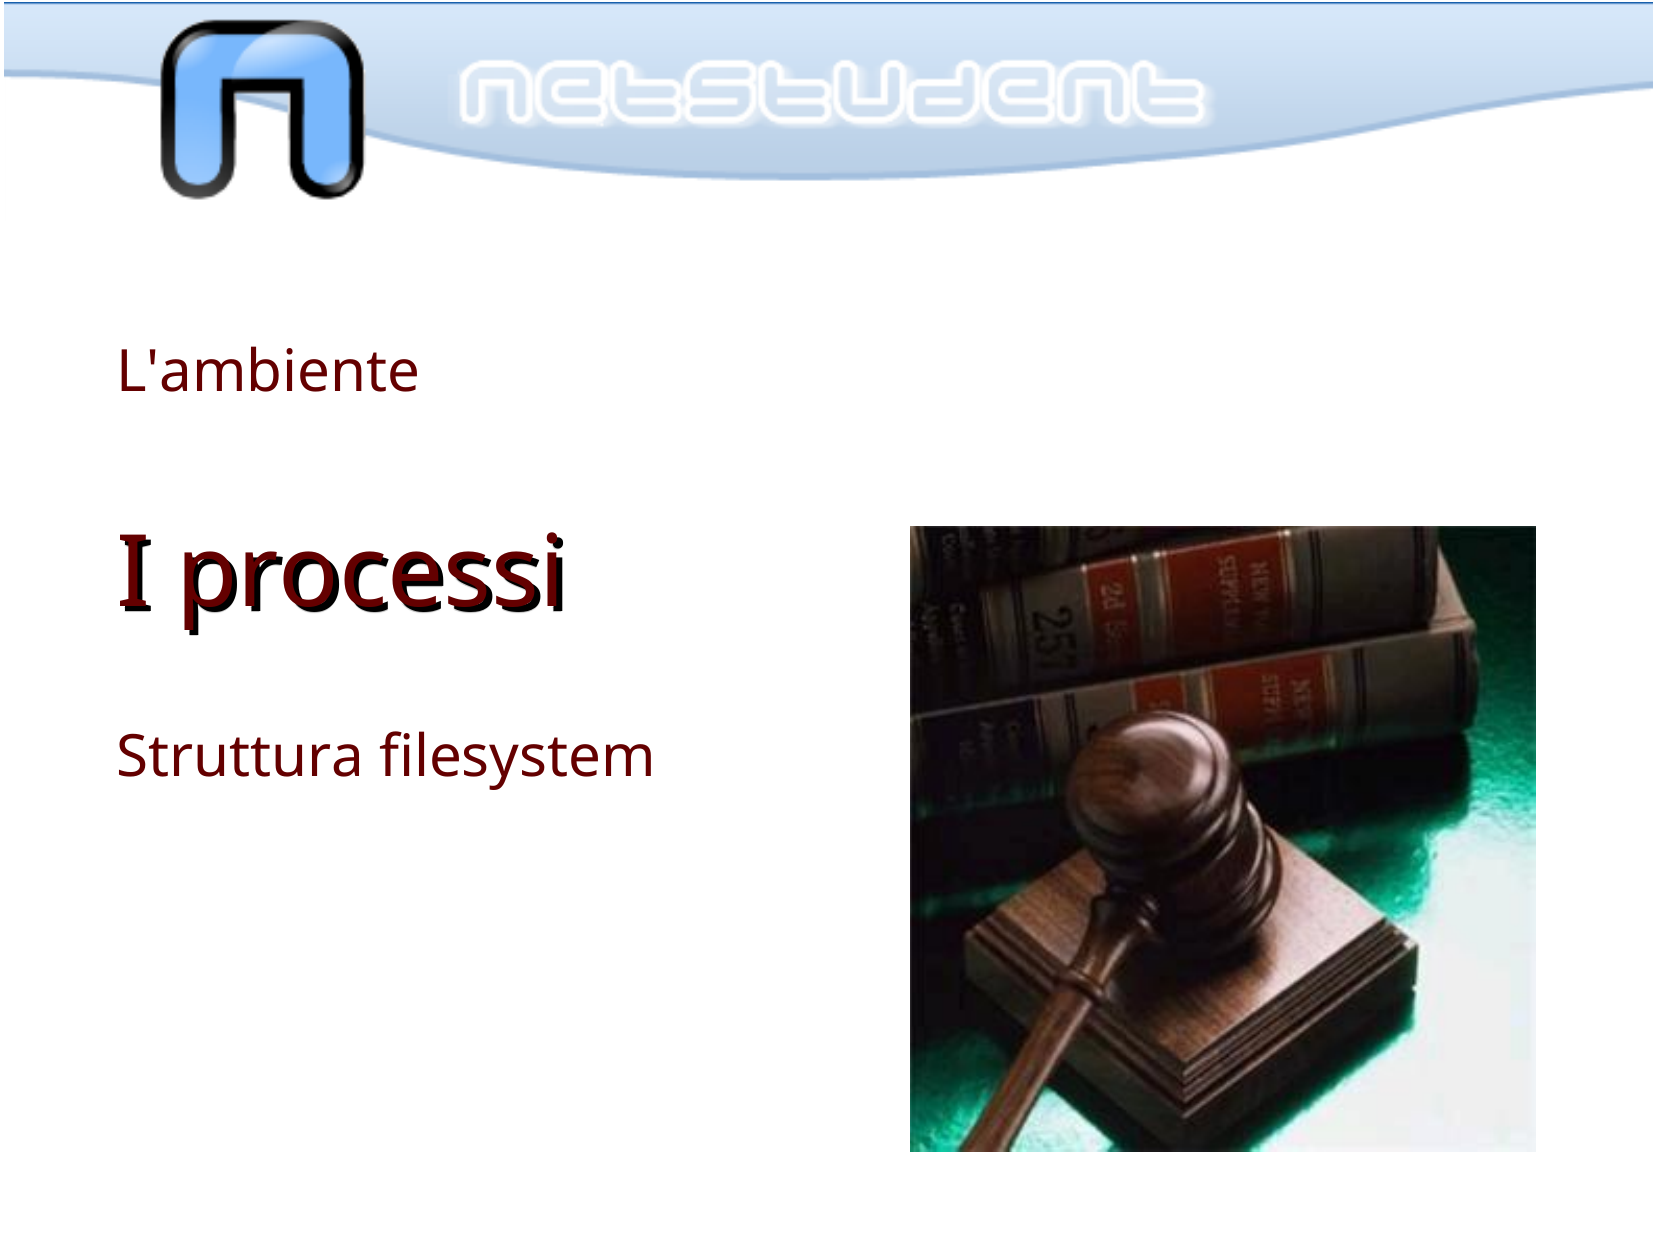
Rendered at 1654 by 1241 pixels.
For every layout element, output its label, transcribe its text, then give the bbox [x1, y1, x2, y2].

picture [0, 0, 1654, 1241]
title L'ambiente I processi Struttura filesystem [110, 367, 1211, 914]
